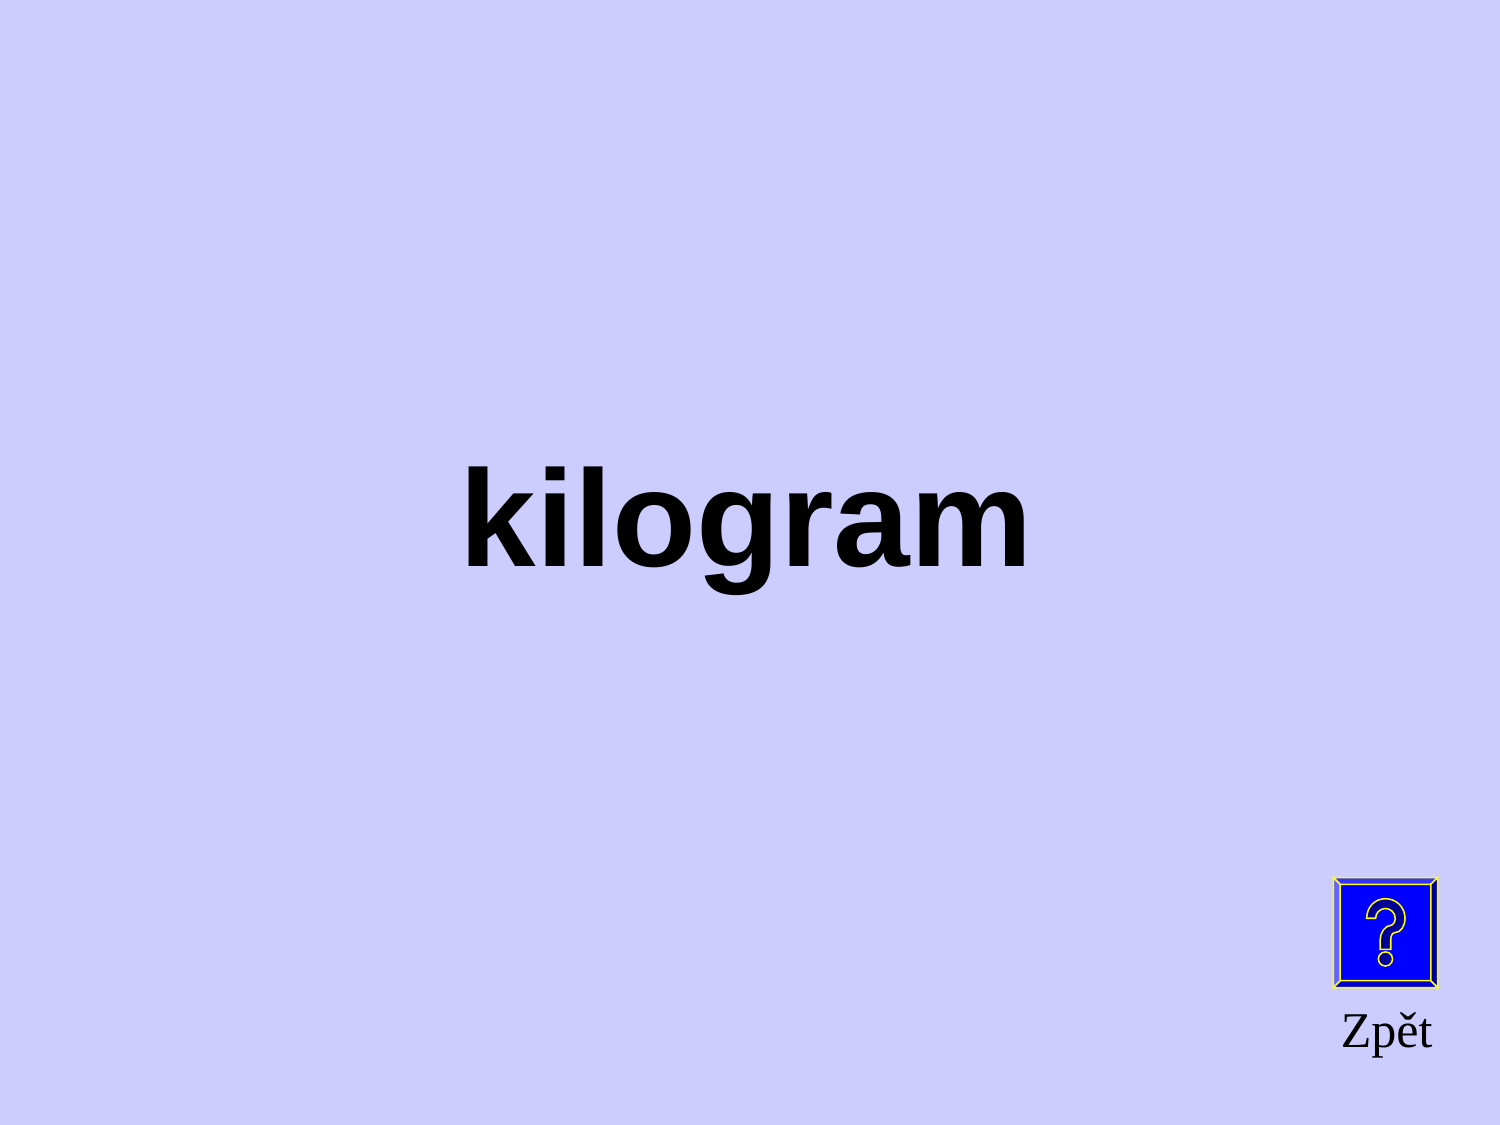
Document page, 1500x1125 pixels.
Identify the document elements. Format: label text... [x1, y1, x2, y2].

text_box [1334, 877, 1438, 988]
text_box Zpět [1274, 990, 1500, 1066]
text_box kilogram [55, 420, 1438, 602]
